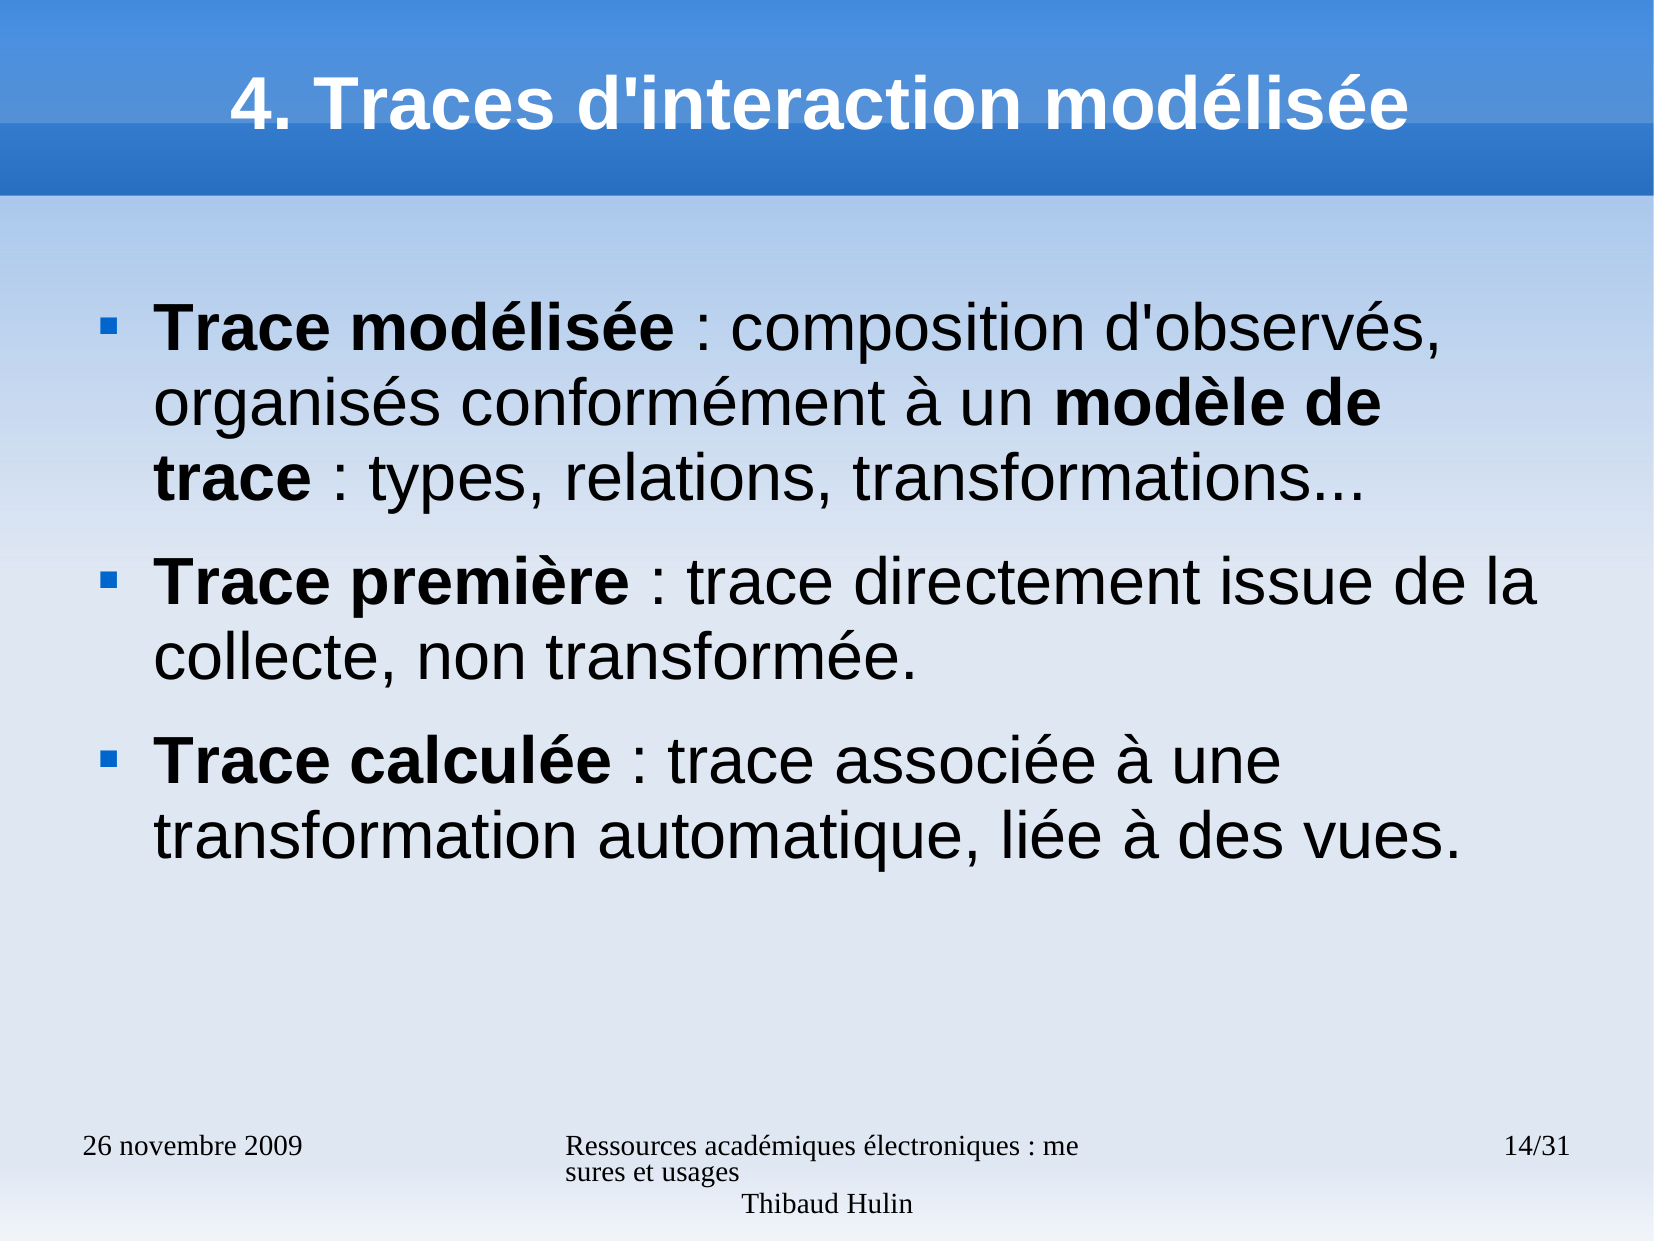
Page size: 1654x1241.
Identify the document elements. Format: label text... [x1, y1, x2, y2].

title 4. Traces d'interaction modélisée [76, 7, 1565, 200]
list Trace modélisée : composition d'observés, organisés conformément à un modèle de trace : types, relations, transformations... Trace première : trace directement issue de la collecte, non transformée. Trace calculée : trace associée à une transformation automatique, liée à des vues. [82, 290, 1571, 1094]
picture [0, 0, 1654, 1241]
